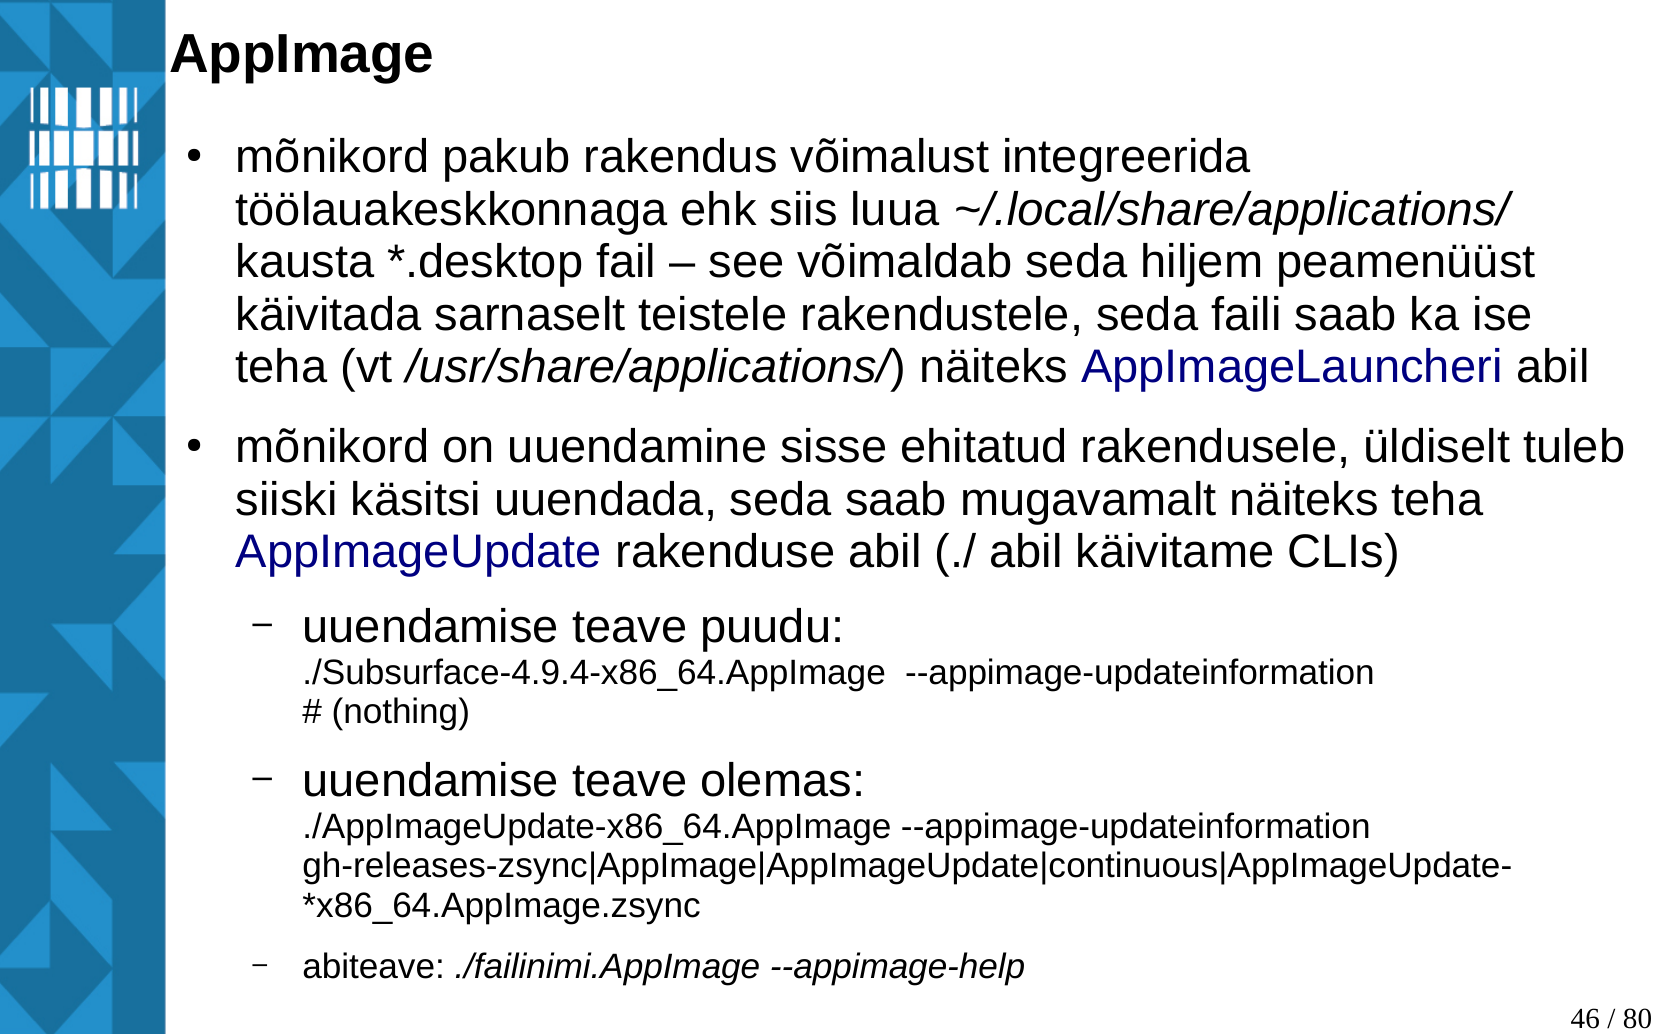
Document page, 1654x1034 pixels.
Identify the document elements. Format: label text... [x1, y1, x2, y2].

title AppImage [169, 11, 1571, 95]
list mõnikord pakub rakendus võimalust integreerida töölauakeskkonnaga ehk siis luua ~/.local/share/applications/ kausta *.desktop fail – see võimaldab seda hiljem peamenüüst käivitada sarnaselt teistele rakendustele, seda faili saab ka ise teha (vt /usr/share/applications/) näiteks AppImageLauncheri abil mõnikord on uuendamine sisse ehitatud rakendusele, üldiselt tuleb siiski käsitsi uuendada, seda saab mugavamalt näiteks teha AppImageUpdate rakenduse abil (./ abil käivitame CLIs) uuendamise teave puudu: ./Subsurface-4.9.4-x86_64.AppImage --appimage-updateinformation # (nothing) uuendamise teave olemas: ./AppImageUpdate-x86_64.AppImage --appimage-updateinformation gh-releases-zsync|AppImage|AppImageUpdate|continuous|AppImageUpdate-*x86_64.AppImage.zsync abiteave: ./failinimi.AppImage --appimage-help [169, 129, 1630, 997]
